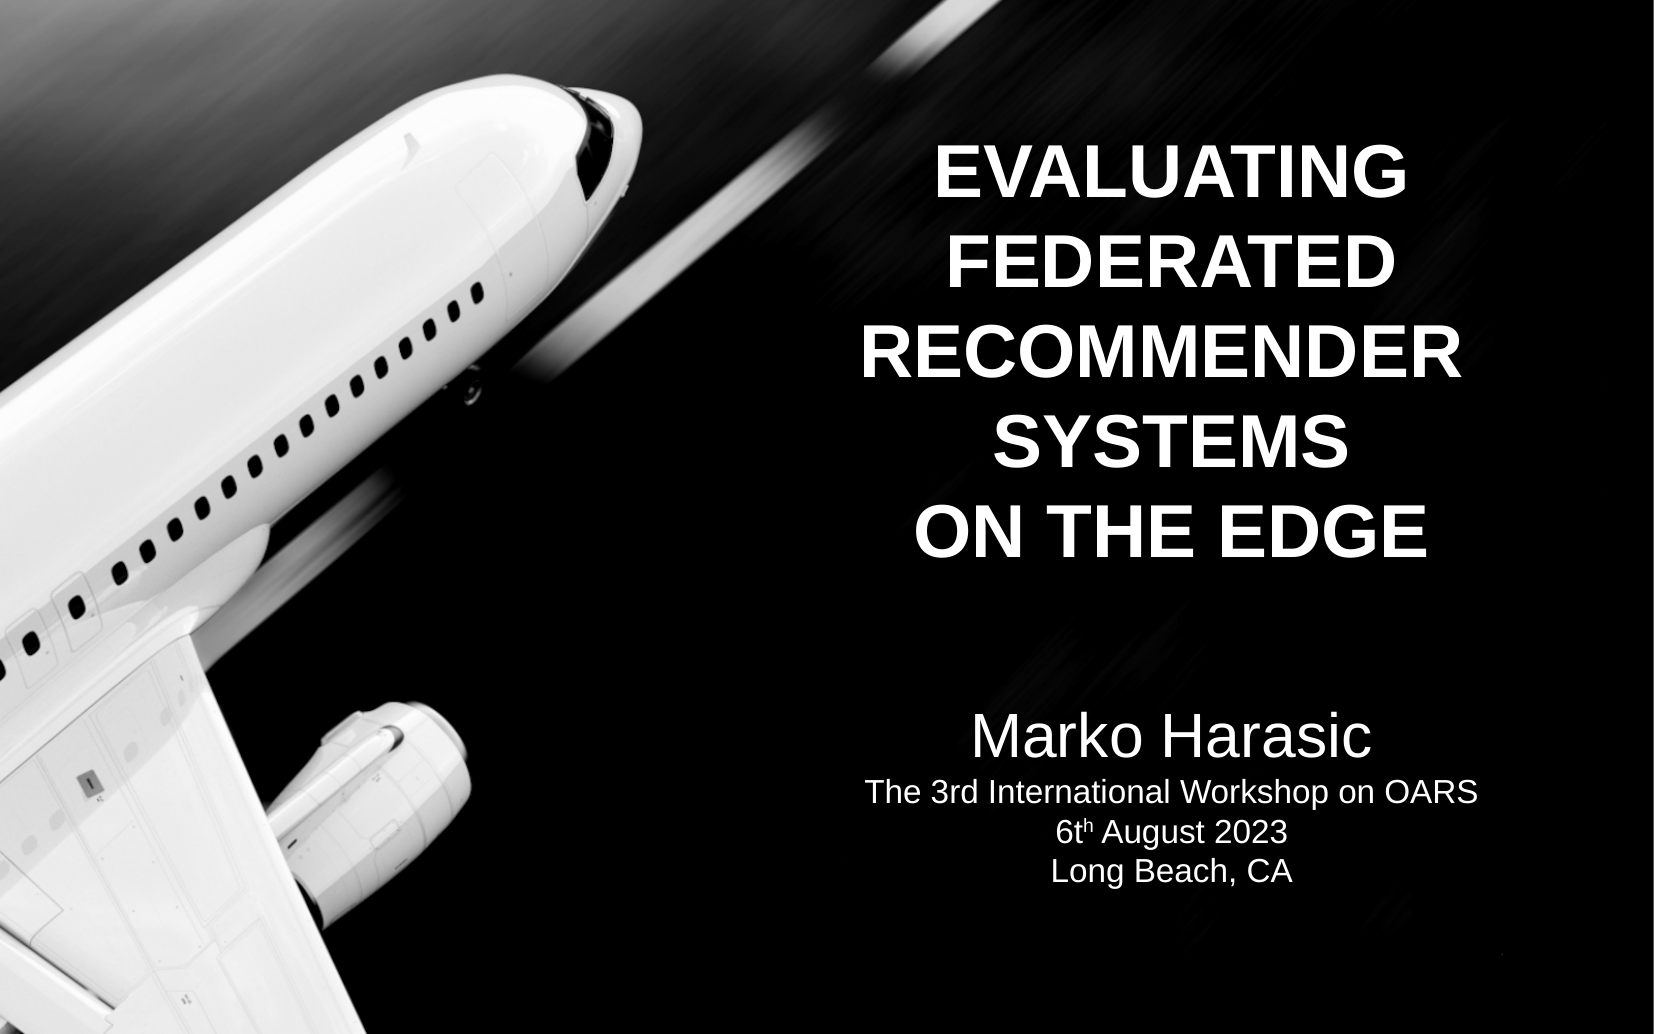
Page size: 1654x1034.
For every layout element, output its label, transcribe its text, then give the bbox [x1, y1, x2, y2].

title Evaluating federated recommender systems on the edge [727, 148, 1617, 547]
picture [0, 0, 1654, 1034]
subtitle Marko Harasic The 3rd International Workshop on OARS 6th August 2023 Long Beach, CA [651, 600, 1654, 984]
